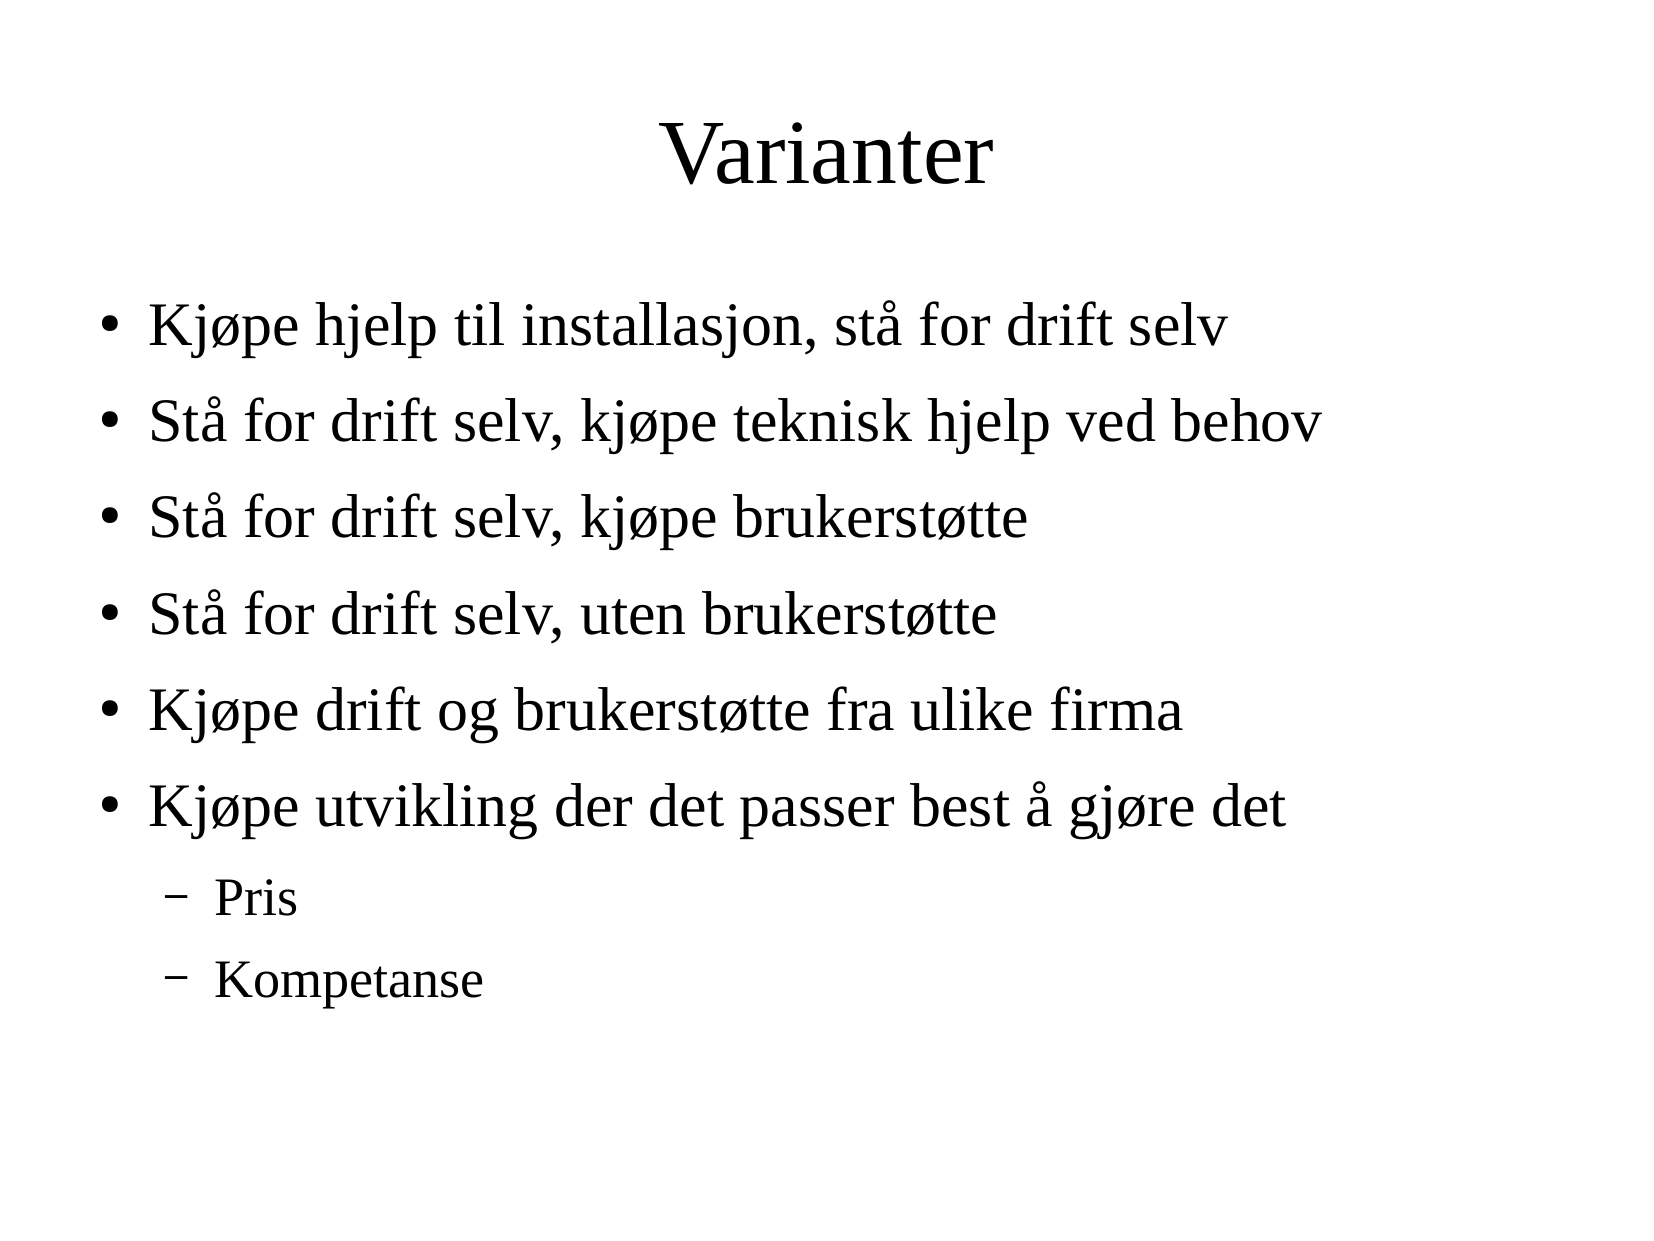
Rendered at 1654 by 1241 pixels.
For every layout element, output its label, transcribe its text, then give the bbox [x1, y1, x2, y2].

list Kjøpe hjelp til installasjon, stå for drift selv Stå for drift selv, kjøpe teknisk hjelp ved behov Stå for drift selv, kjøpe brukerstøtte Stå for drift selv, uten brukerstøtte Kjøpe drift og brukerstøtte fra ulike firma Kjøpe utvikling der det passer best å gjøre det Pris Kompetanse [82, 290, 1571, 1010]
title Varianter [82, 49, 1571, 257]
